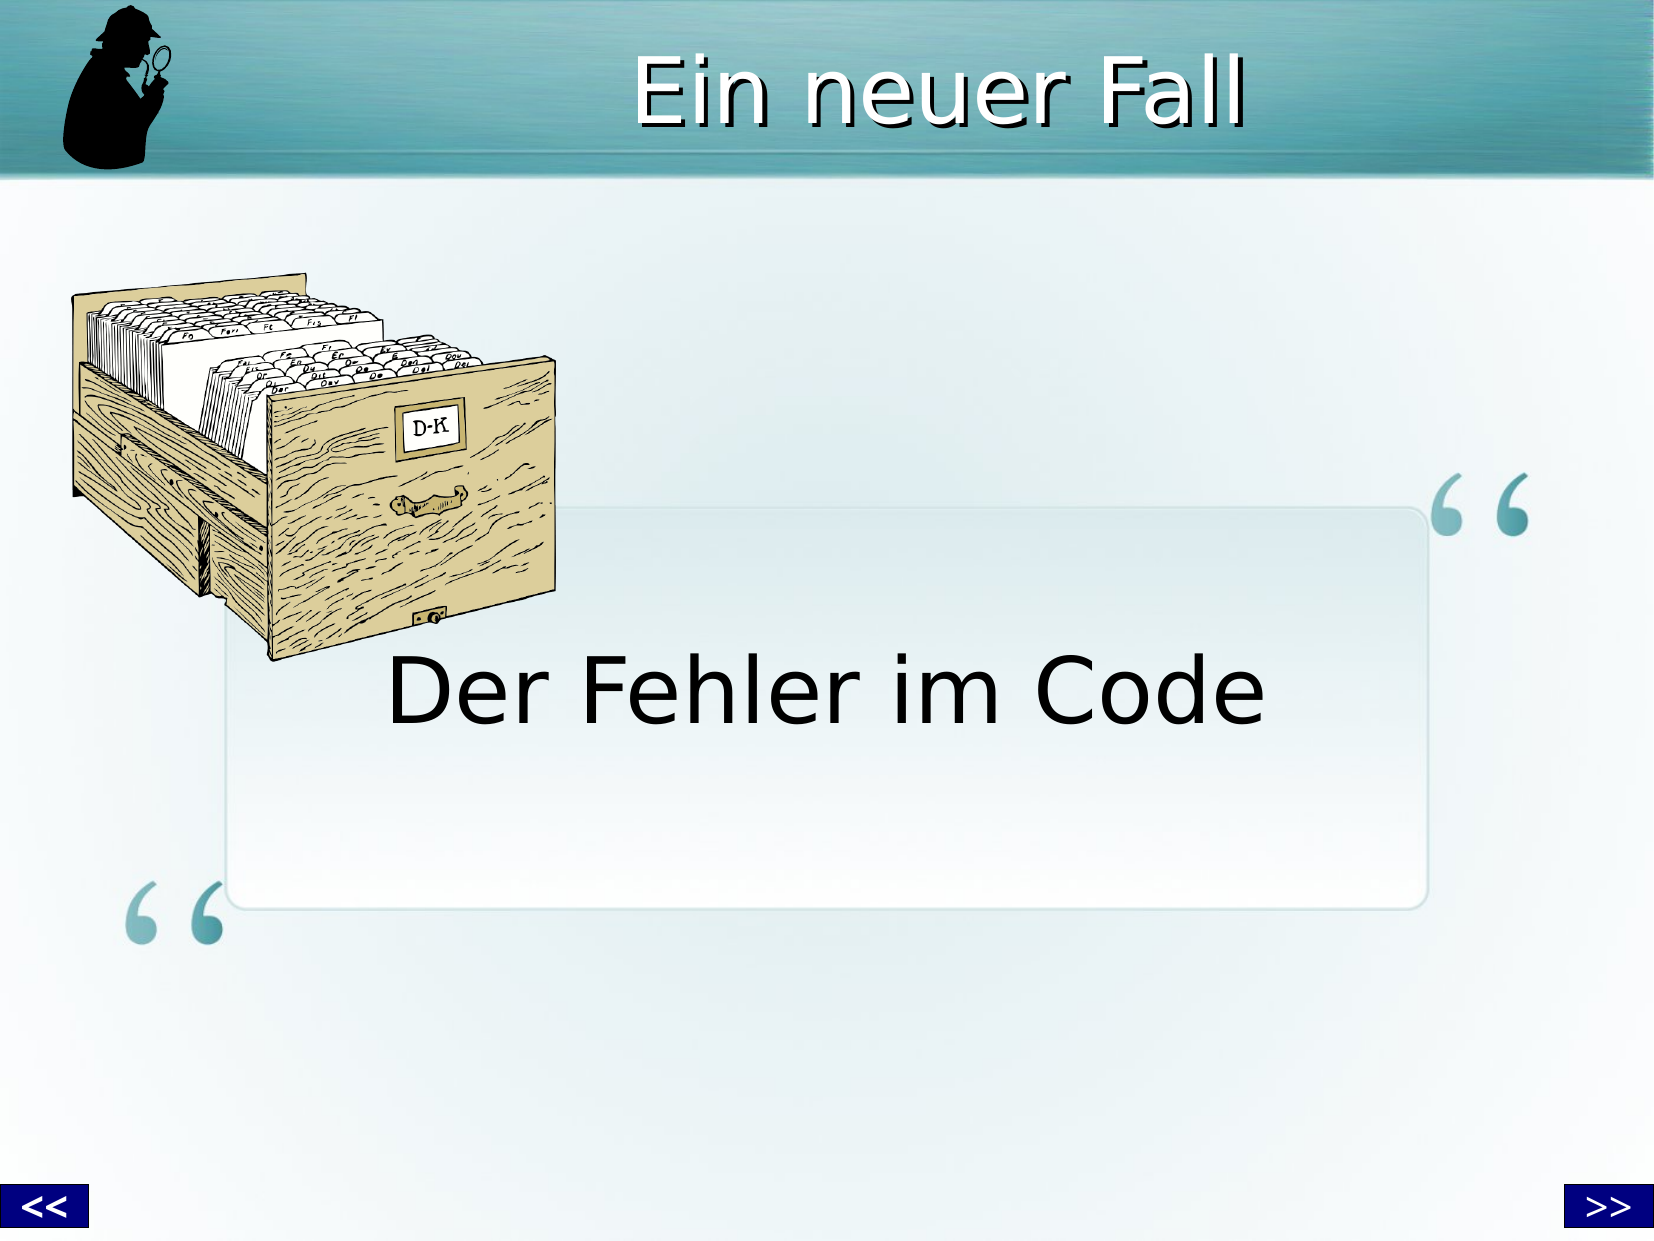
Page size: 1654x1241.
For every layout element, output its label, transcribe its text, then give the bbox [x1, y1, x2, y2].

list Der Fehler im Code [236, 637, 1418, 839]
picture [0, 0, 1654, 1241]
title Ein neuer Fall [224, 4, 1654, 179]
